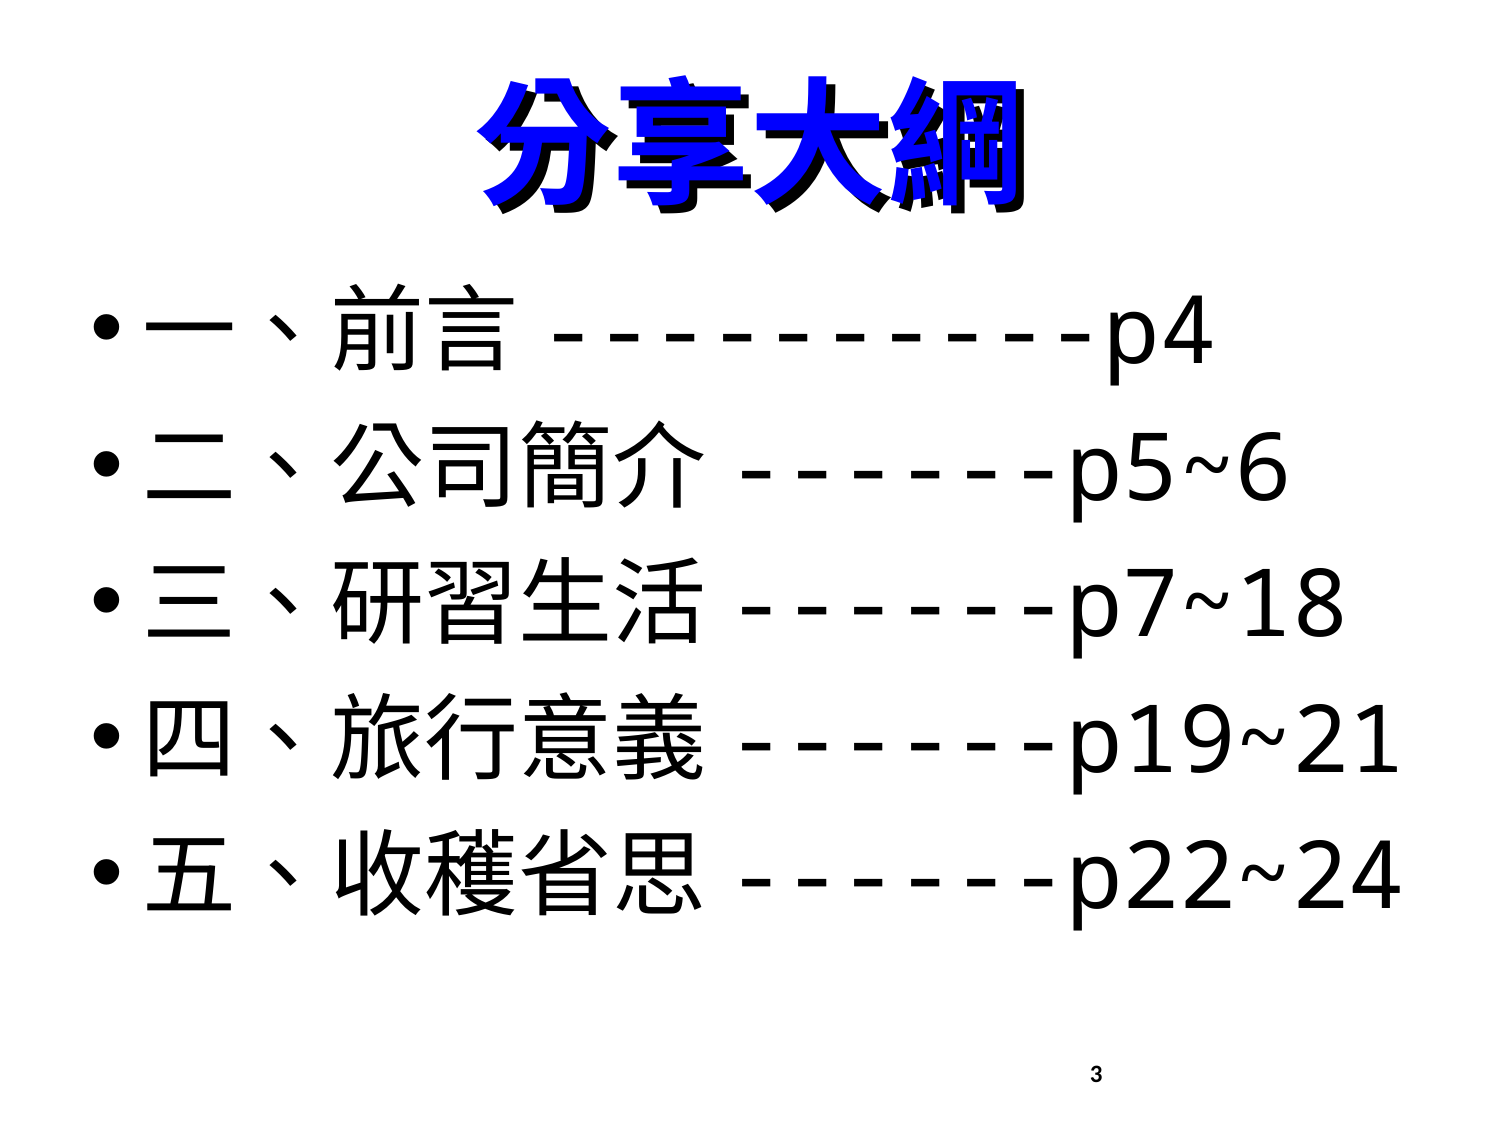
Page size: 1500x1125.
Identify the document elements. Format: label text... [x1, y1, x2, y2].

list 一、前言----------p4 二、公司簡介------p5~6 三、研習生活------p7~18 四、旅行意義------p19~21 五、收穫省思------p22~24 [75, 262, 1426, 1005]
text_box 3 [1074, 1042, 1426, 1103]
title 分享大綱 [75, 45, 1426, 233]
